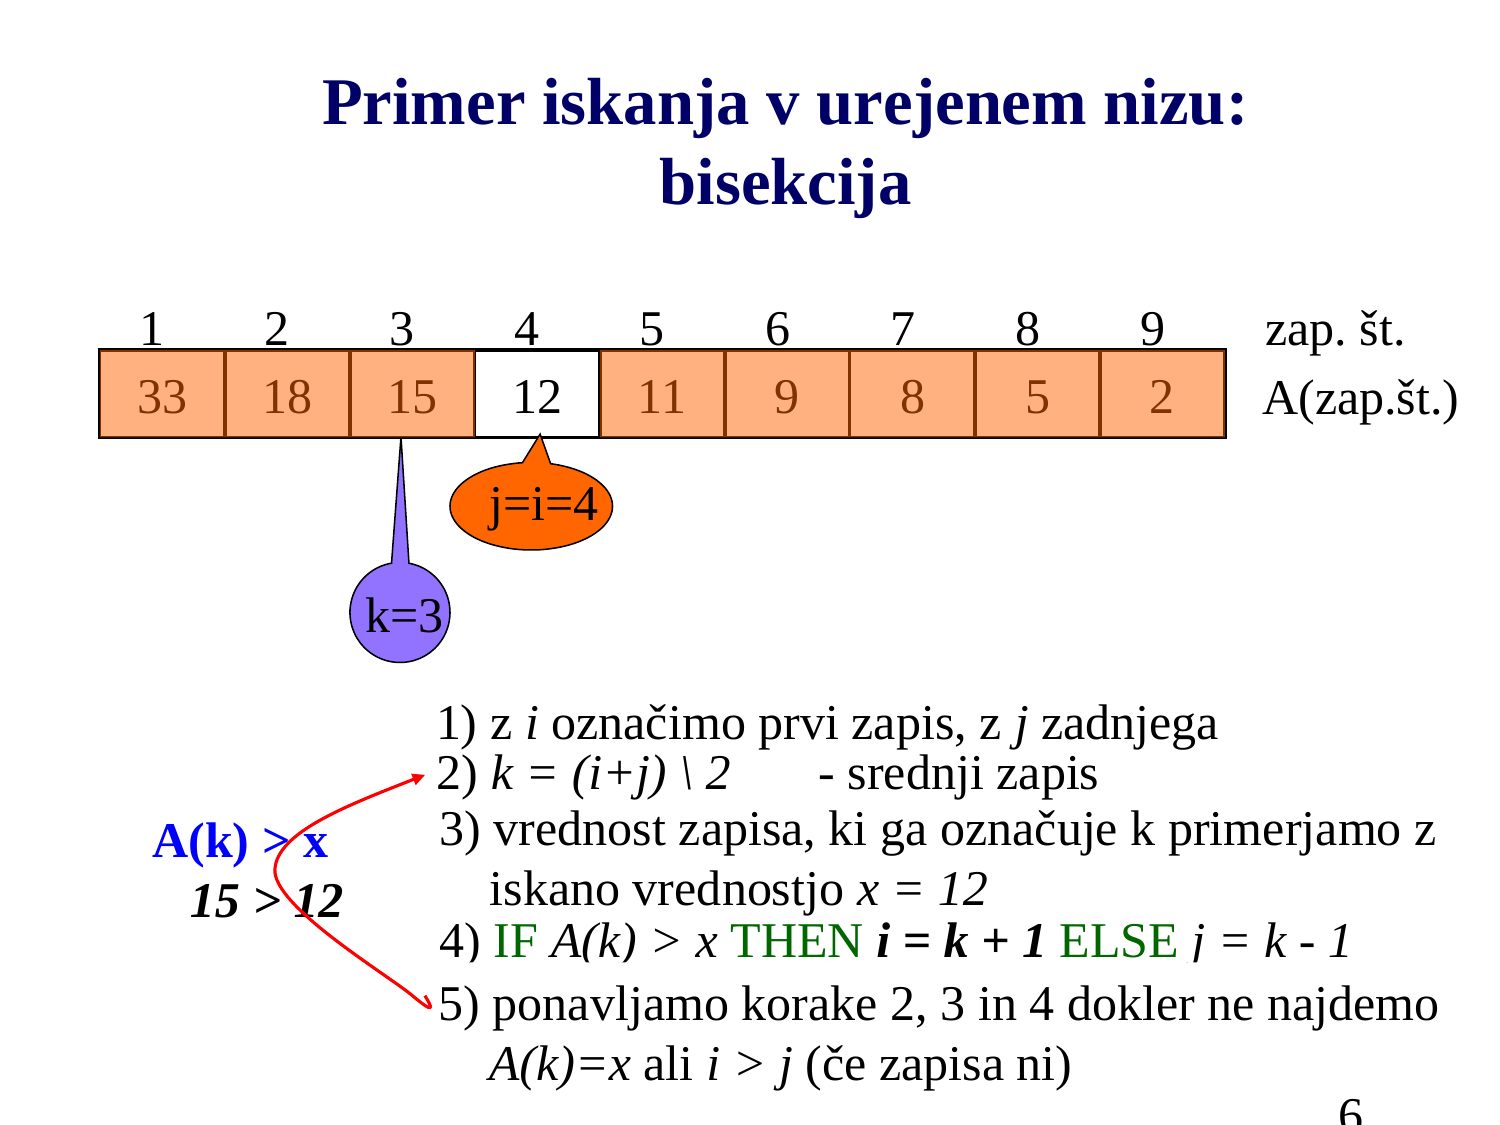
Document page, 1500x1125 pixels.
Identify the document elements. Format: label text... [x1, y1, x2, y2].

text_box 1) z i označimo prvi zapis, z j zadnjega [421, 681, 1235, 758]
text_box 12 [475, 363, 599, 438]
text_box [450, 475, 474, 538]
text_box 5) ponavljamo korake 2, 3 in 4 dokler ne najdemo A(k)=x ali i > j (če zapisa ni) [424, 962, 1468, 1098]
text_box [599, 349, 1225, 438]
text_box A(zap.št.) [1247, 356, 1475, 433]
text_box [522, 434, 551, 462]
text_box j=i=4 [474, 462, 615, 538]
text_box [475, 538, 588, 550]
text_box A(k) > x 15 > 12 [137, 799, 358, 936]
text_box k=3 [350, 574, 459, 651]
text_box 2) k = (i+j) \ 2 - srednji zapis [421, 731, 1115, 808]
text_box [99, 349, 475, 574]
text_box A(k) > x 15 > 12 [277, 804, 359, 936]
text_box Primer iskanja v urejenem nizu: bisekcija [307, 49, 1265, 226]
text_box 1 2 3 4 5 6 7 8 9 zap. št. [125, 287, 1421, 363]
text_box [368, 651, 432, 663]
text_box 3) vrednost zapisa, ki ga označuje k primerjamo z iskano vrednostjo x = 12 [425, 787, 1500, 923]
text_box 4) IF A(k) > x THEN i = k + 1 ELSE j = k - 1 [424, 899, 1369, 962]
